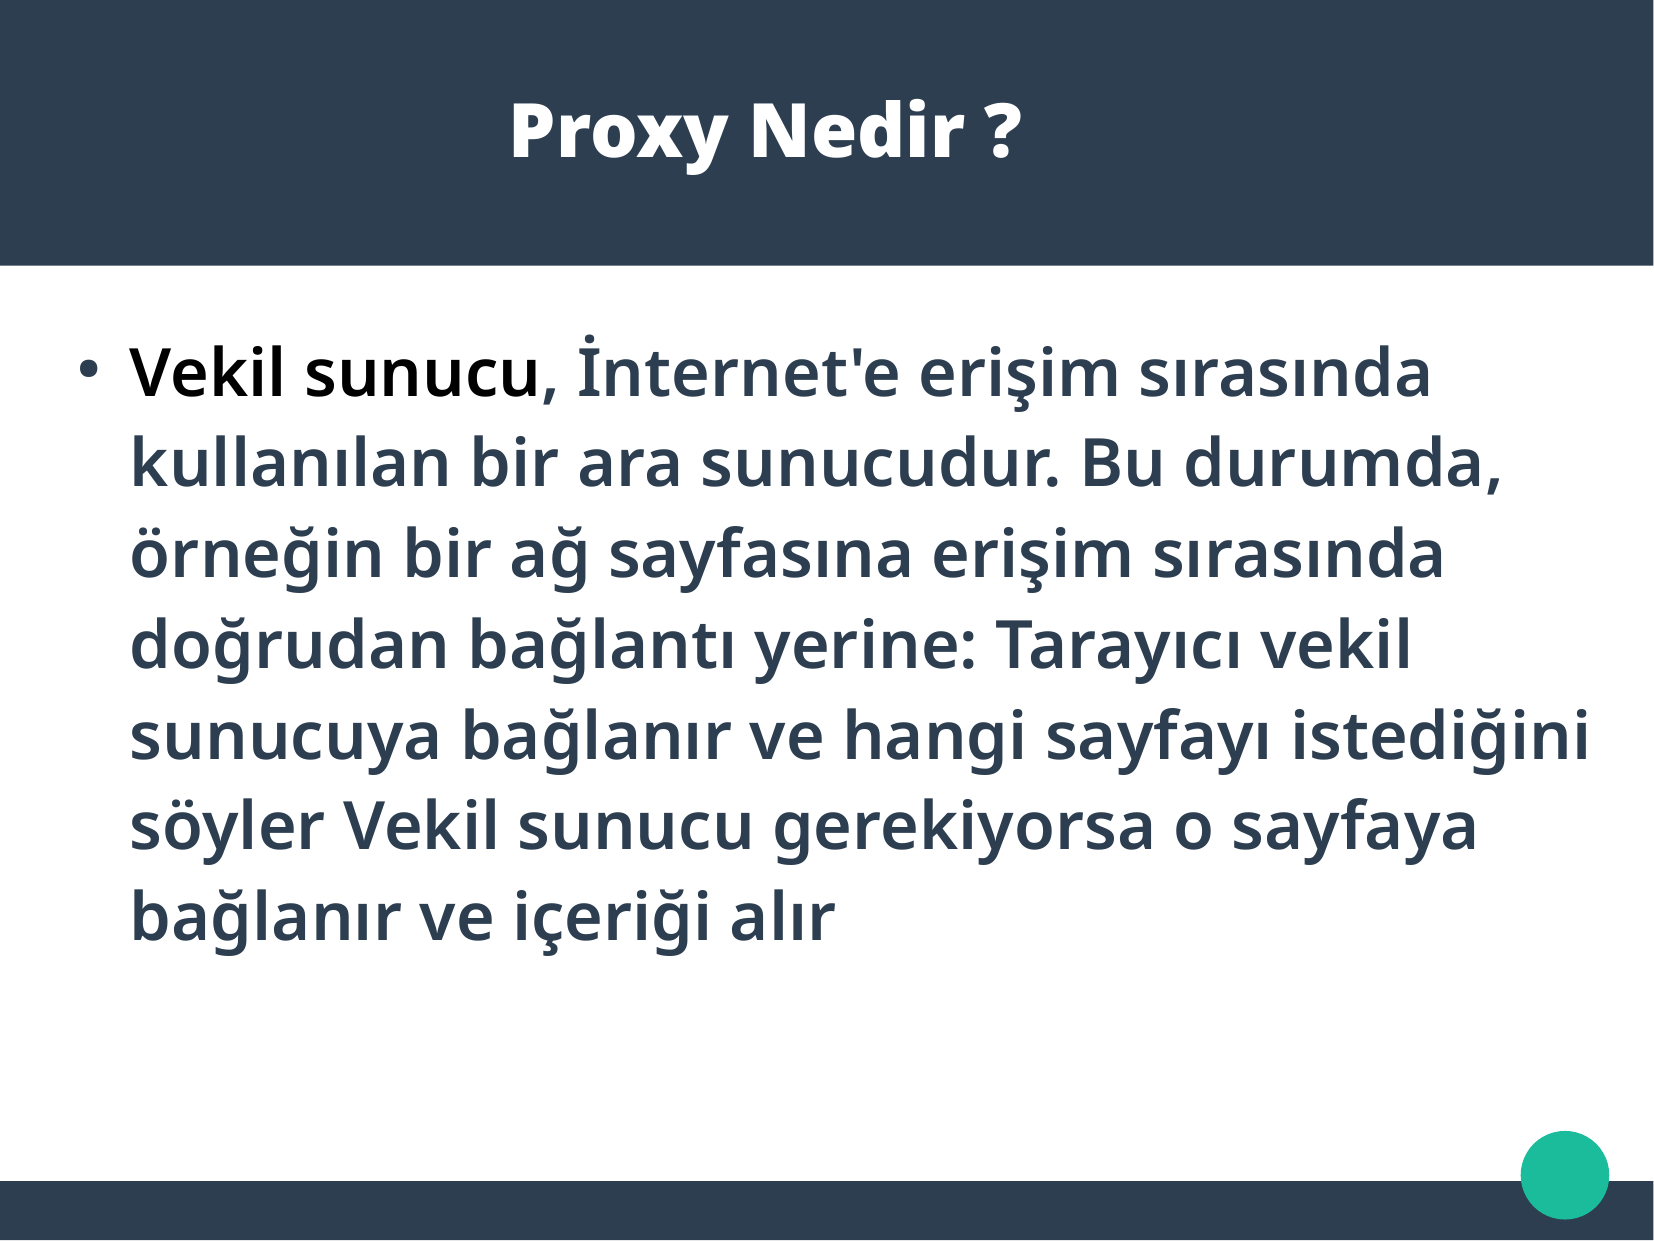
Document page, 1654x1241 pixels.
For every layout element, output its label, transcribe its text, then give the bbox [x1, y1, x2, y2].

list Vekil sunucu, İnternet'e erişim sırasında kullanılan bir ara sunucudur. Bu durumda, örneğin bir ağ sayfasına erişim sırasında doğrudan bağlantı yerine: Tarayıcı vekil sunucuya bağlanır ve hangi sayfayı istediğini söyler Vekil sunucu gerekiyorsa o sayfaya bağlanır ve içeriği alır [59, 324, 1595, 1152]
title Proxy Nedir ? [59, 49, 1595, 207]
